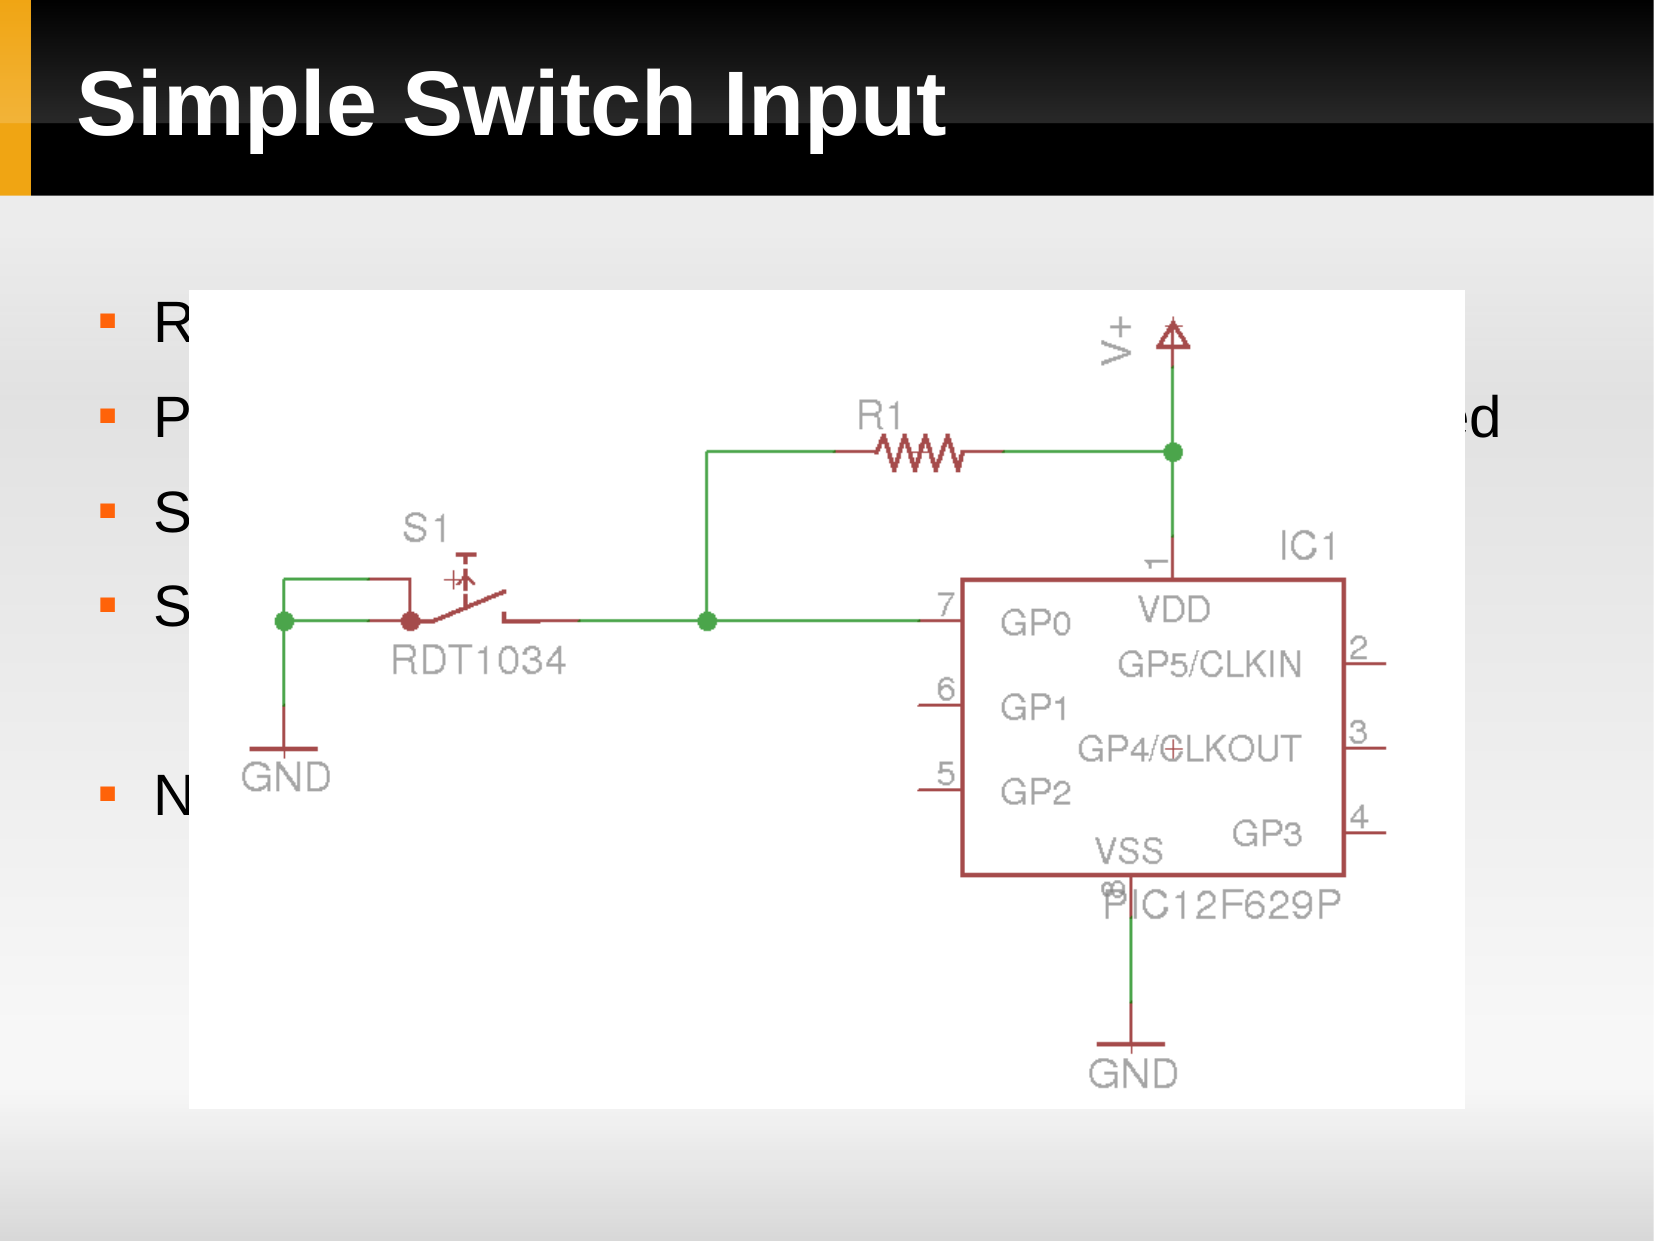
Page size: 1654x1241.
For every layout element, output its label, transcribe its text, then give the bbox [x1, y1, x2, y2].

picture [0, 0, 1654, 1241]
list R1 is a pull-up resistor Presents a logic '1' to input when switch not pressed Switch ”shorts” input to ground Switch pressed = logic '0' No ESD protection [82, 290, 417, 1109]
title Simple Switch Input [76, 0, 1565, 208]
